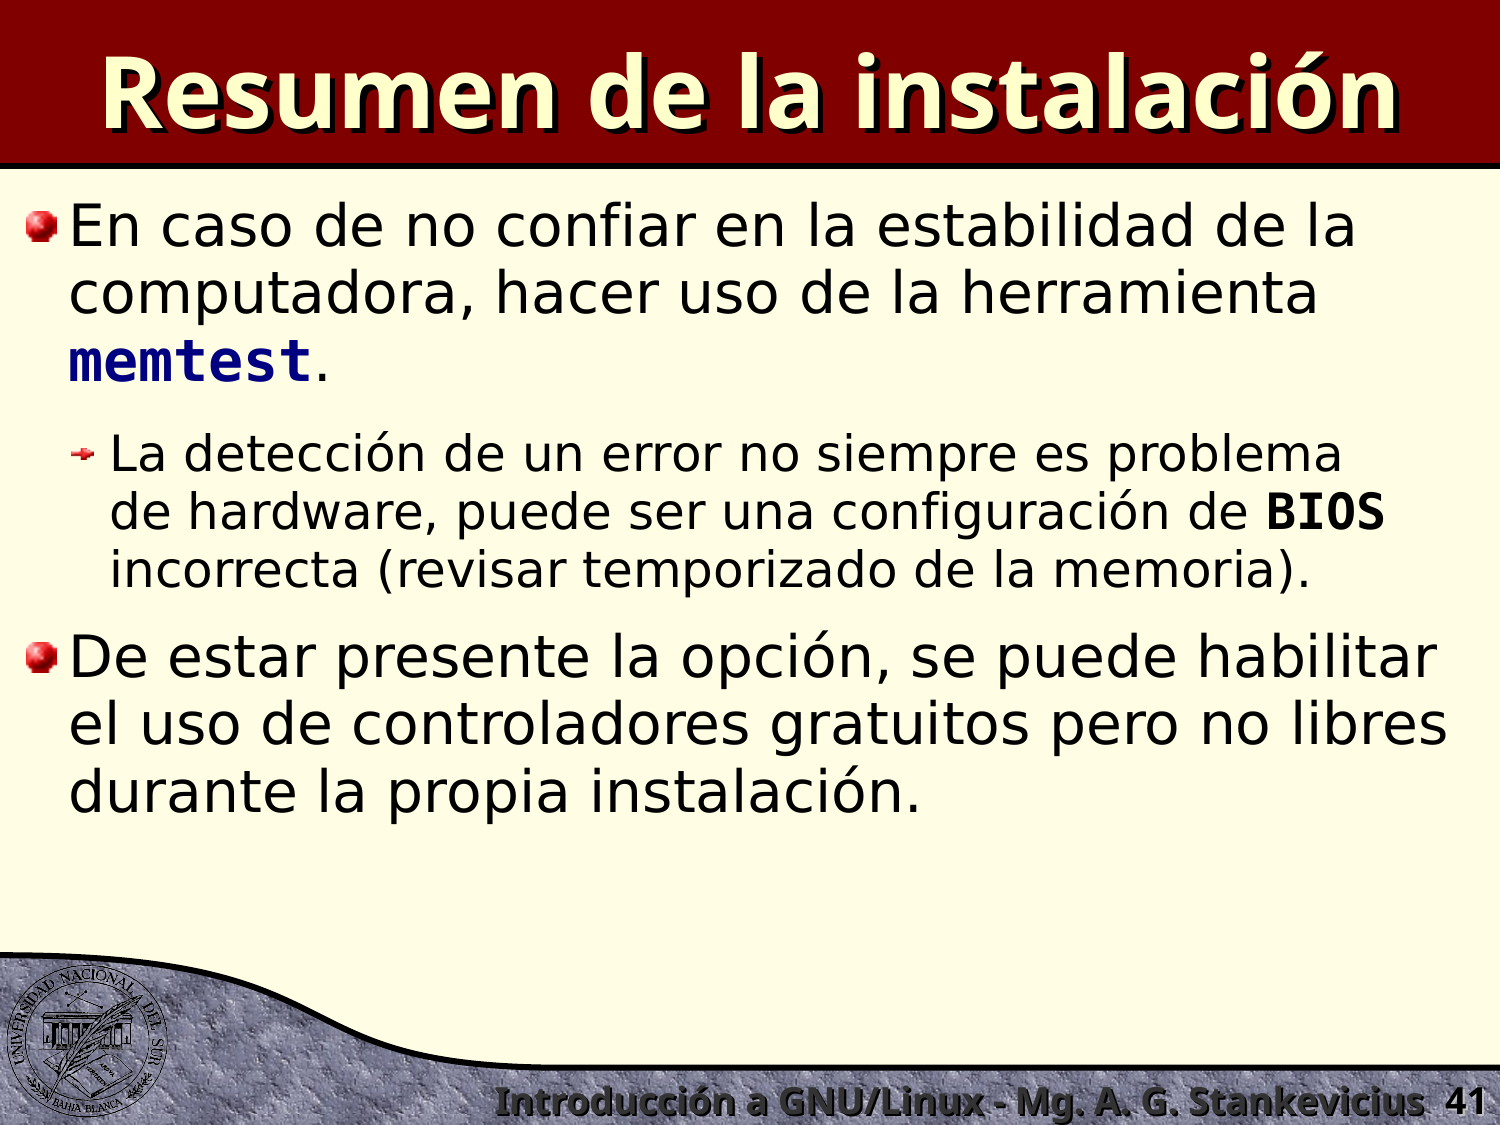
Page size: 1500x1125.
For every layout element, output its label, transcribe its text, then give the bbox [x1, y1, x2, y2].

picture [0, 956, 1500, 1125]
title Resumen de la instalación [15, 12, 1485, 153]
list En caso de no confiar en la estabilidad de la computadora, hacer uso de la herramienta memtest. La detección de un error no siempre es problema de hardware, puede ser una configuración de BIOS incorrecta (revisar temporizado de la memoria). De estar presente la opción, se puede habilitar el uso de controladores gratuitos pero no libres durante la propia instalación. [11, 192, 1486, 845]
picture [1059, 1100, 1065, 1110]
